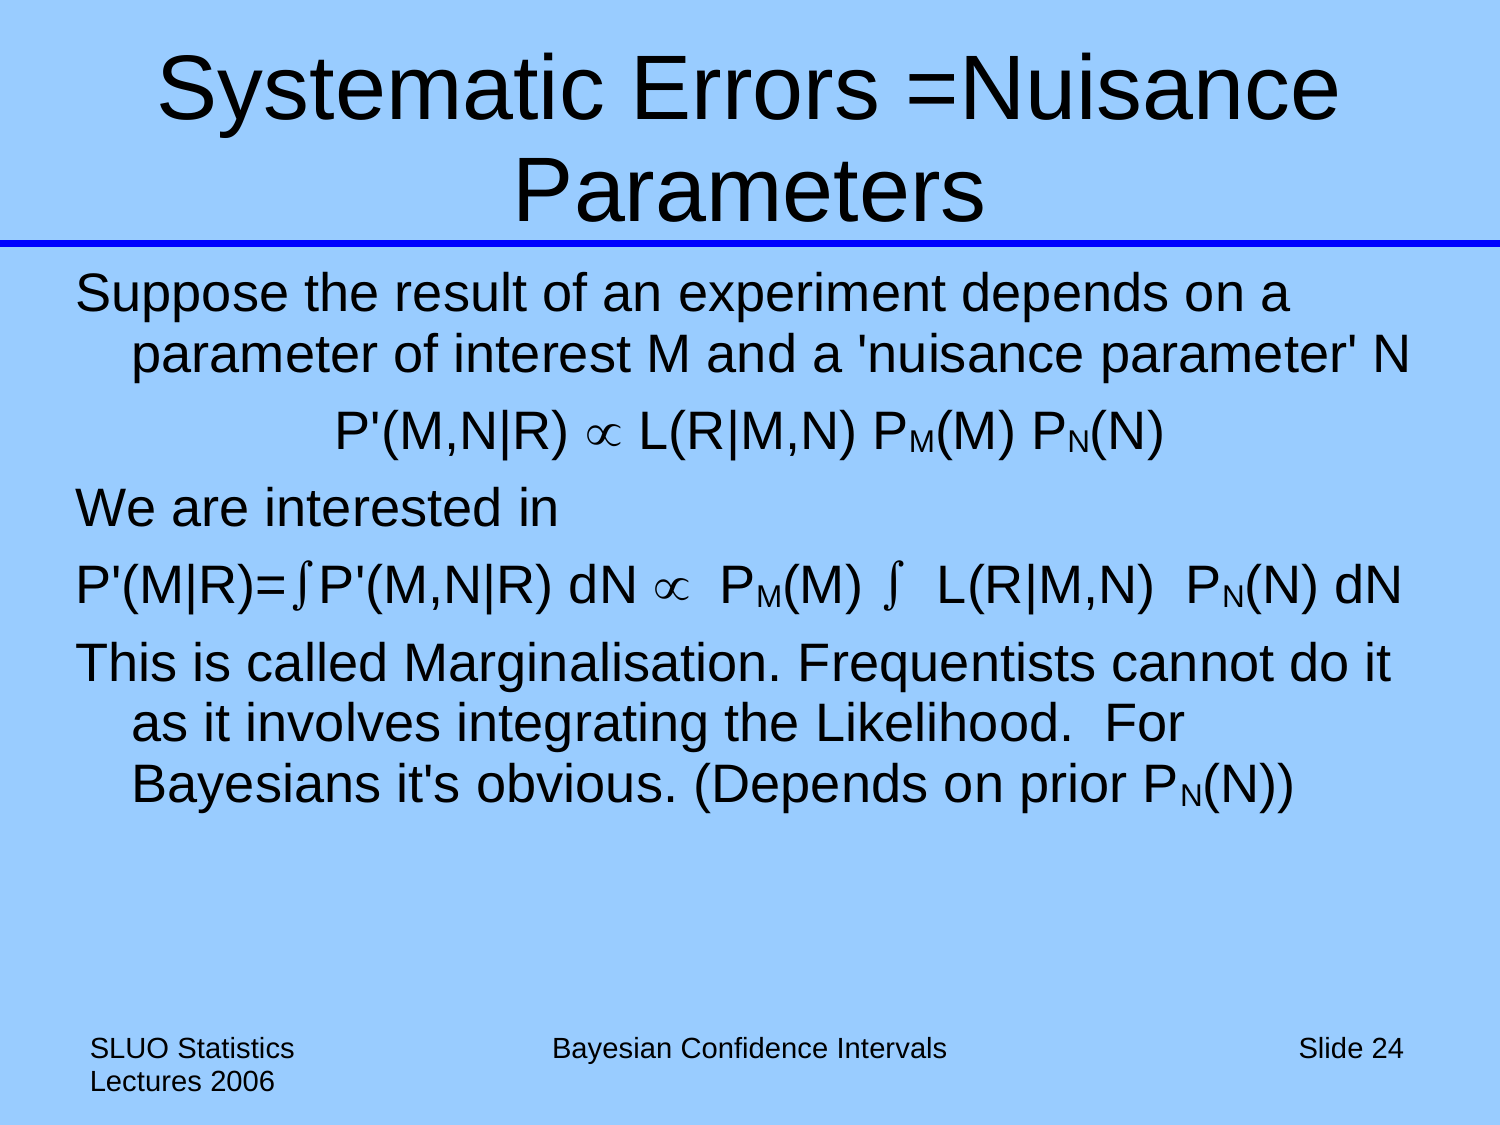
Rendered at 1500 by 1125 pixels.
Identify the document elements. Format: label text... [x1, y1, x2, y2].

list Suppose the result of an experiment depends on a parameter of interest M and a 'nuisance parameter' N P'(M,N|R)  L(R|M,N) PM(M) PN(N) We are interested in P'(M|R)=P'(M,N|R) dN  PM(M)  L(R|M,N) PN(N) dN This is called Marginalisation. Frequentists cannot do it as it involves integrating the Likelihood. For Bayesians it's obvious. (Depends on prior PN(N)) [75, 262, 1426, 1124]
title Systematic Errors =Nuisance Parameters [75, 36, 1426, 242]
